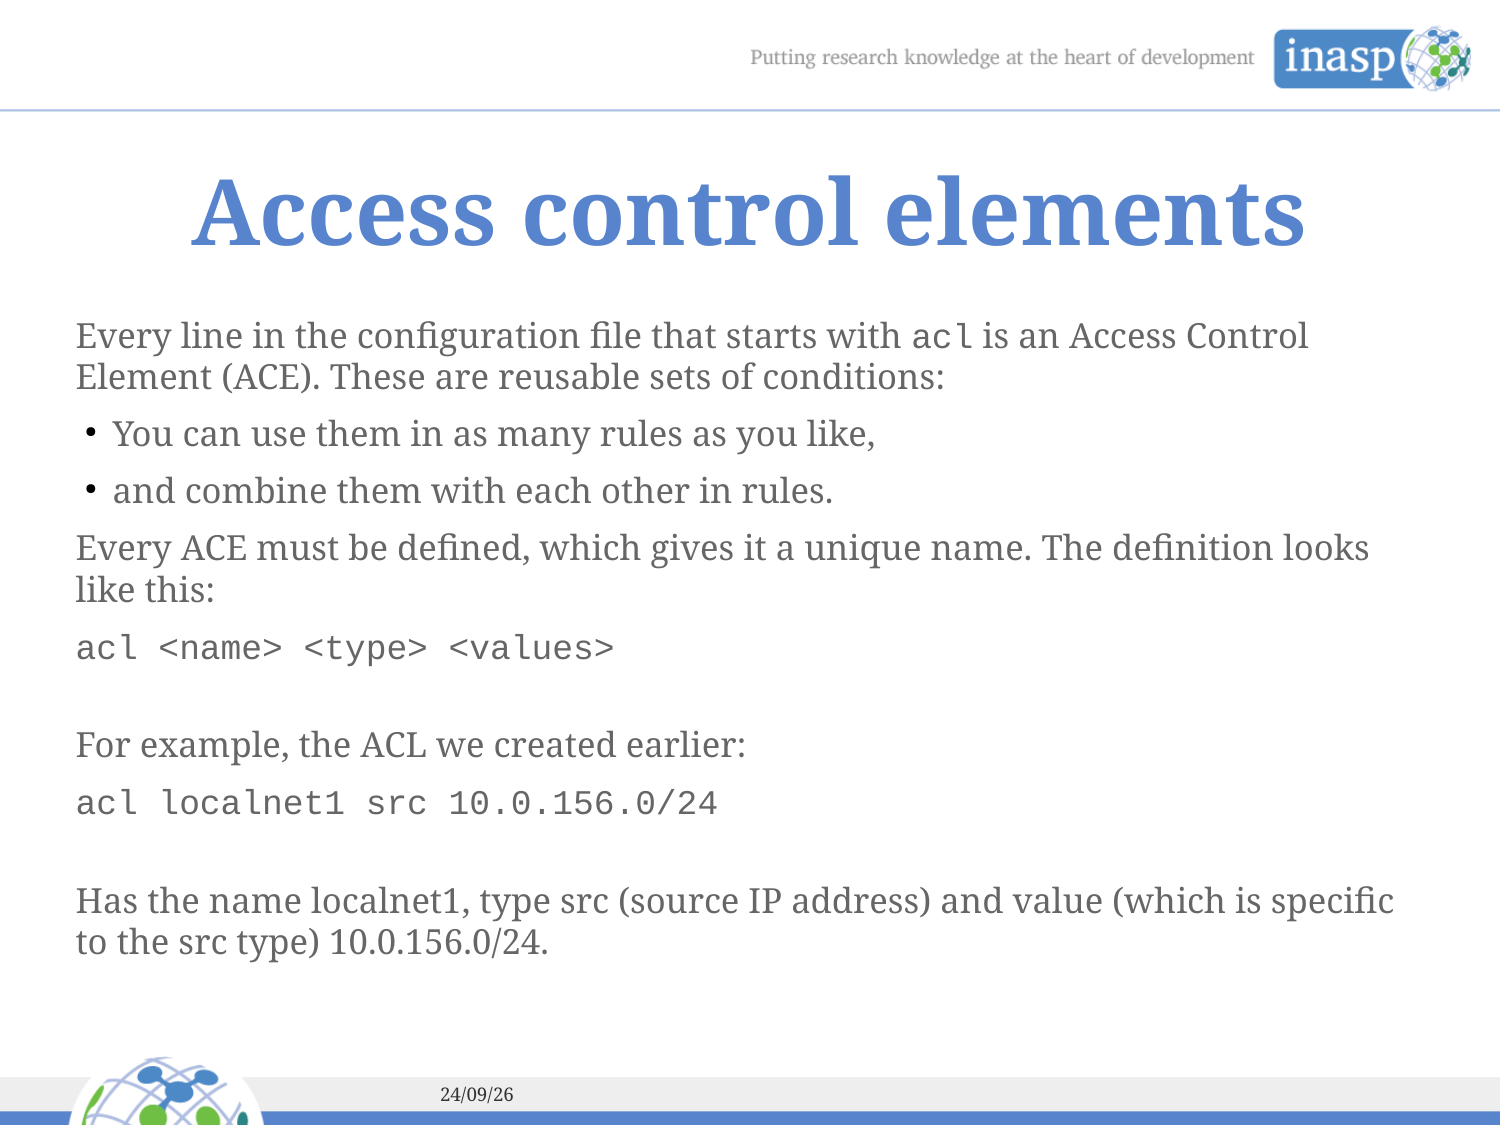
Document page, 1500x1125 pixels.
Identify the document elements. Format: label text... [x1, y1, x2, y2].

title Access control elements [75, 129, 1426, 313]
picture [0, 0, 1500, 1125]
list Every line in the configuration file that starts with acl is an Access Control Element (ACE). These are reusable sets of conditions: You can use them in as many rules as you like, and combine them with each other in rules. Every ACE must be defined, which gives it a unique name. The definition looks like this: acl <name> <type> <values> For example, the ACL we created earlier: acl localnet1 src 10.0.156.0/24 Has the name localnet1, type src (source IP address) and value (which is specific to the src type) 10.0.156.0/24. [75, 313, 1426, 967]
